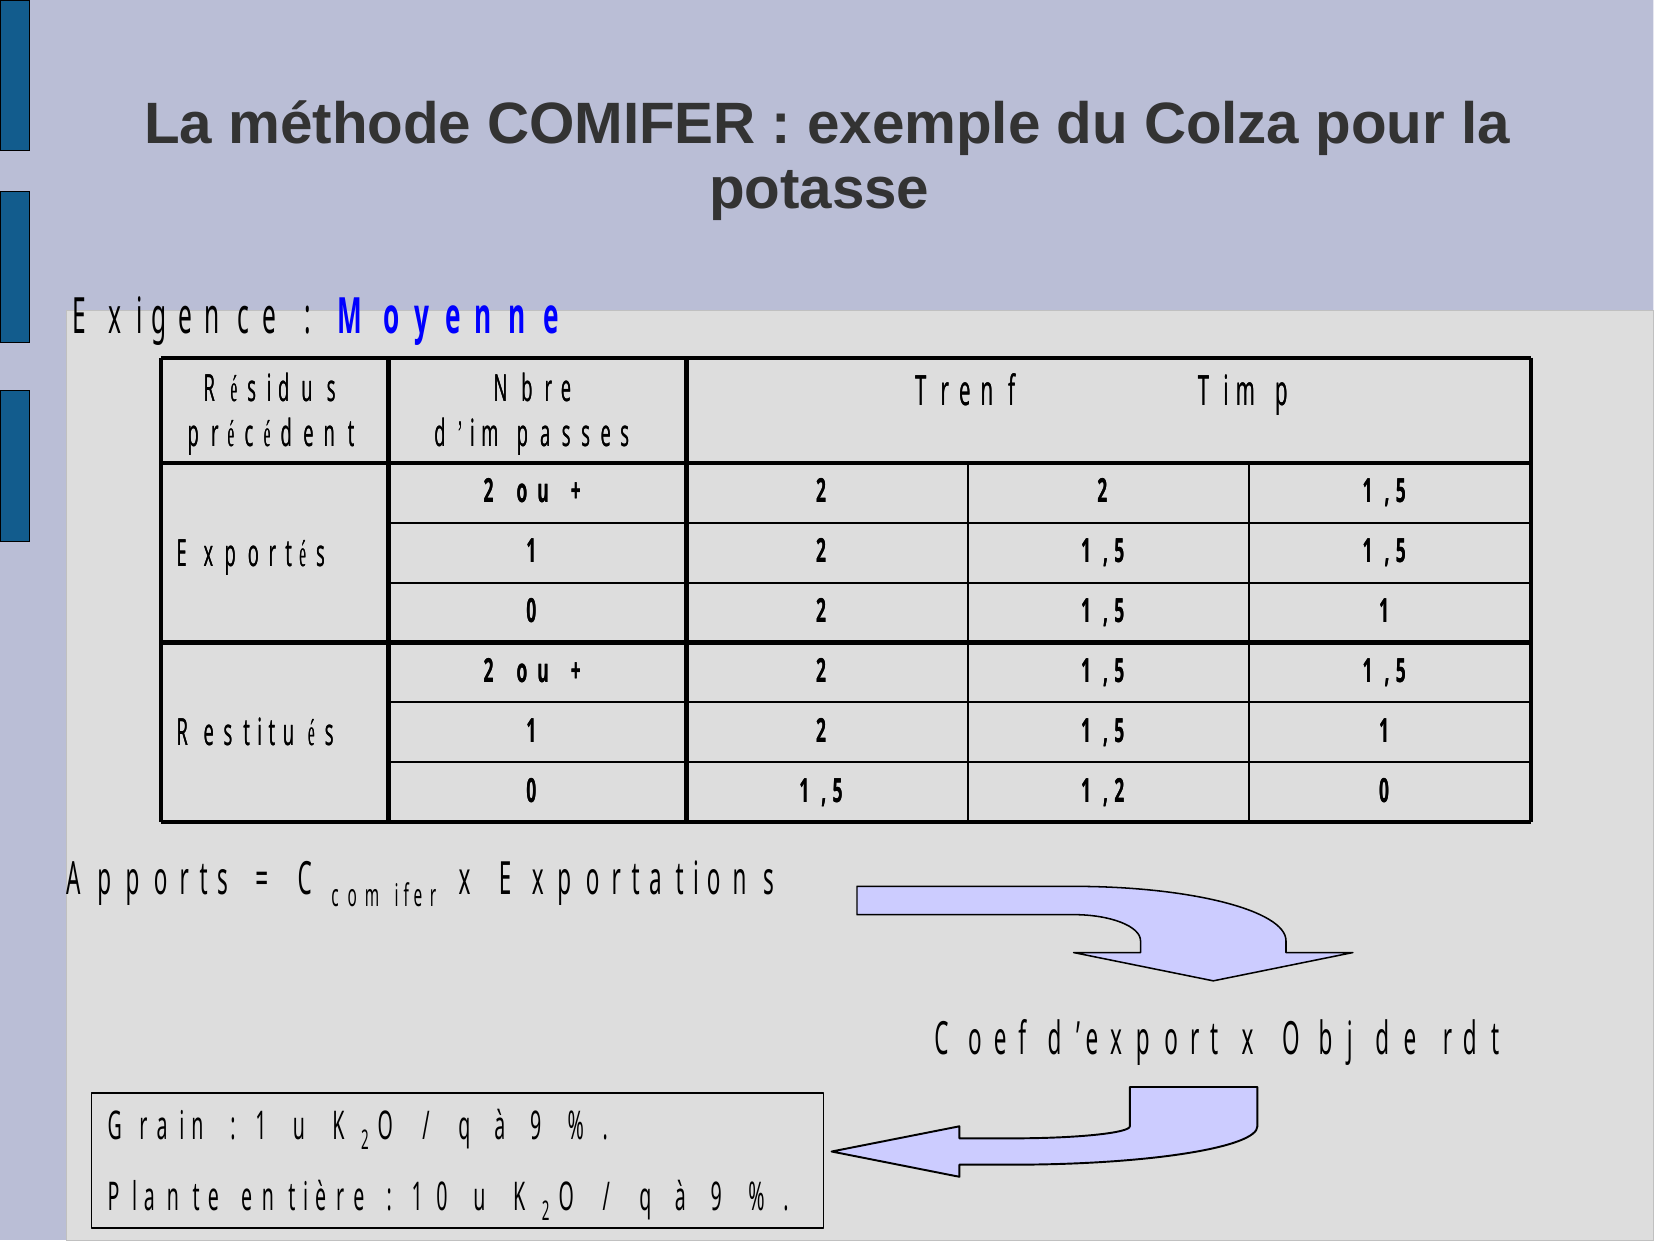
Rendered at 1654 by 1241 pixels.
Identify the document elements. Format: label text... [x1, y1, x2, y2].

picture [57, 277, 1536, 827]
title La méthode COMIFER : exemple du Colza pour la potasse [121, 0, 1534, 313]
picture [51, 843, 1364, 985]
picture [91, 1086, 1262, 1232]
picture [919, 1003, 1536, 1077]
